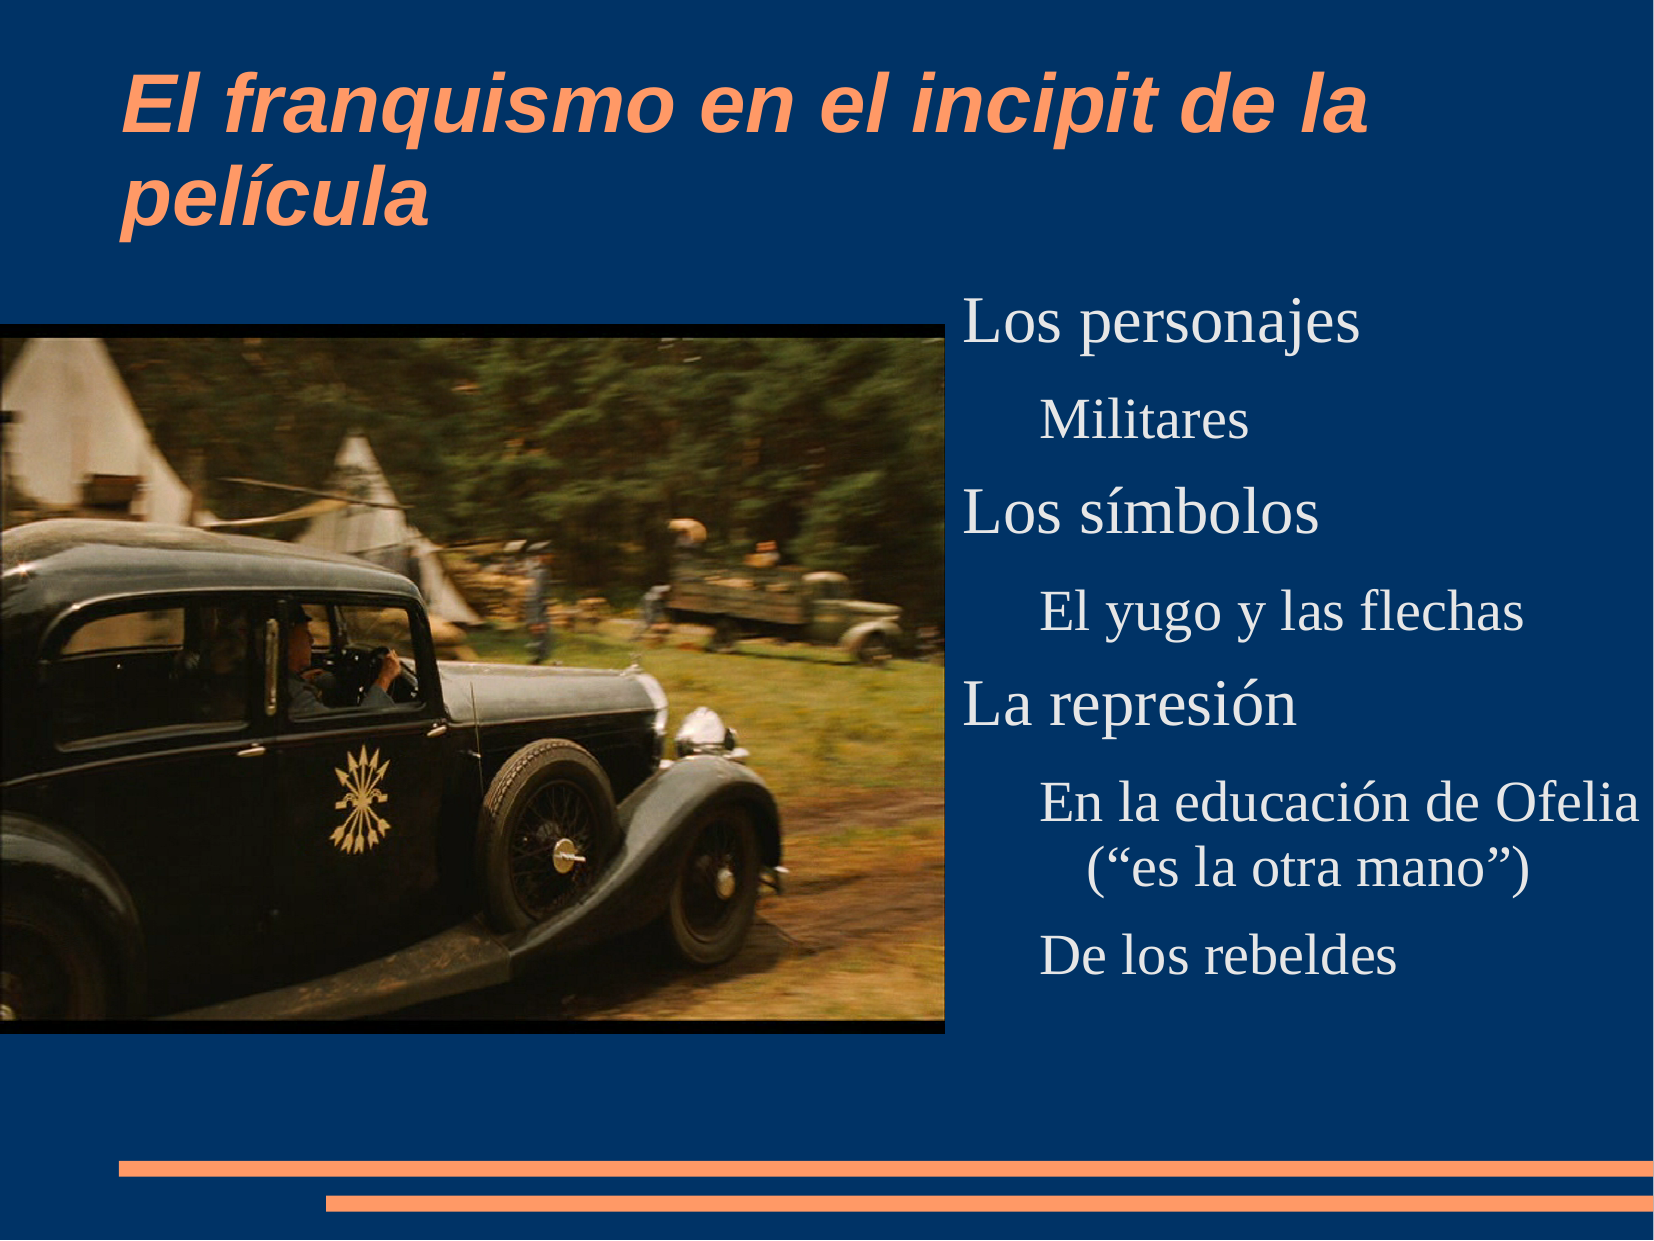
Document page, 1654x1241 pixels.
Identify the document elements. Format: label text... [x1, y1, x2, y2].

picture [0, 324, 945, 1034]
list Los personajes Militares Los símbolos El yugo y las flechas La represión En la educación de Ofelia (“es la otra mano”) De los rebeldes [944, 282, 1648, 1093]
title El franquismo en el incipit de la película [121, 46, 1534, 254]
